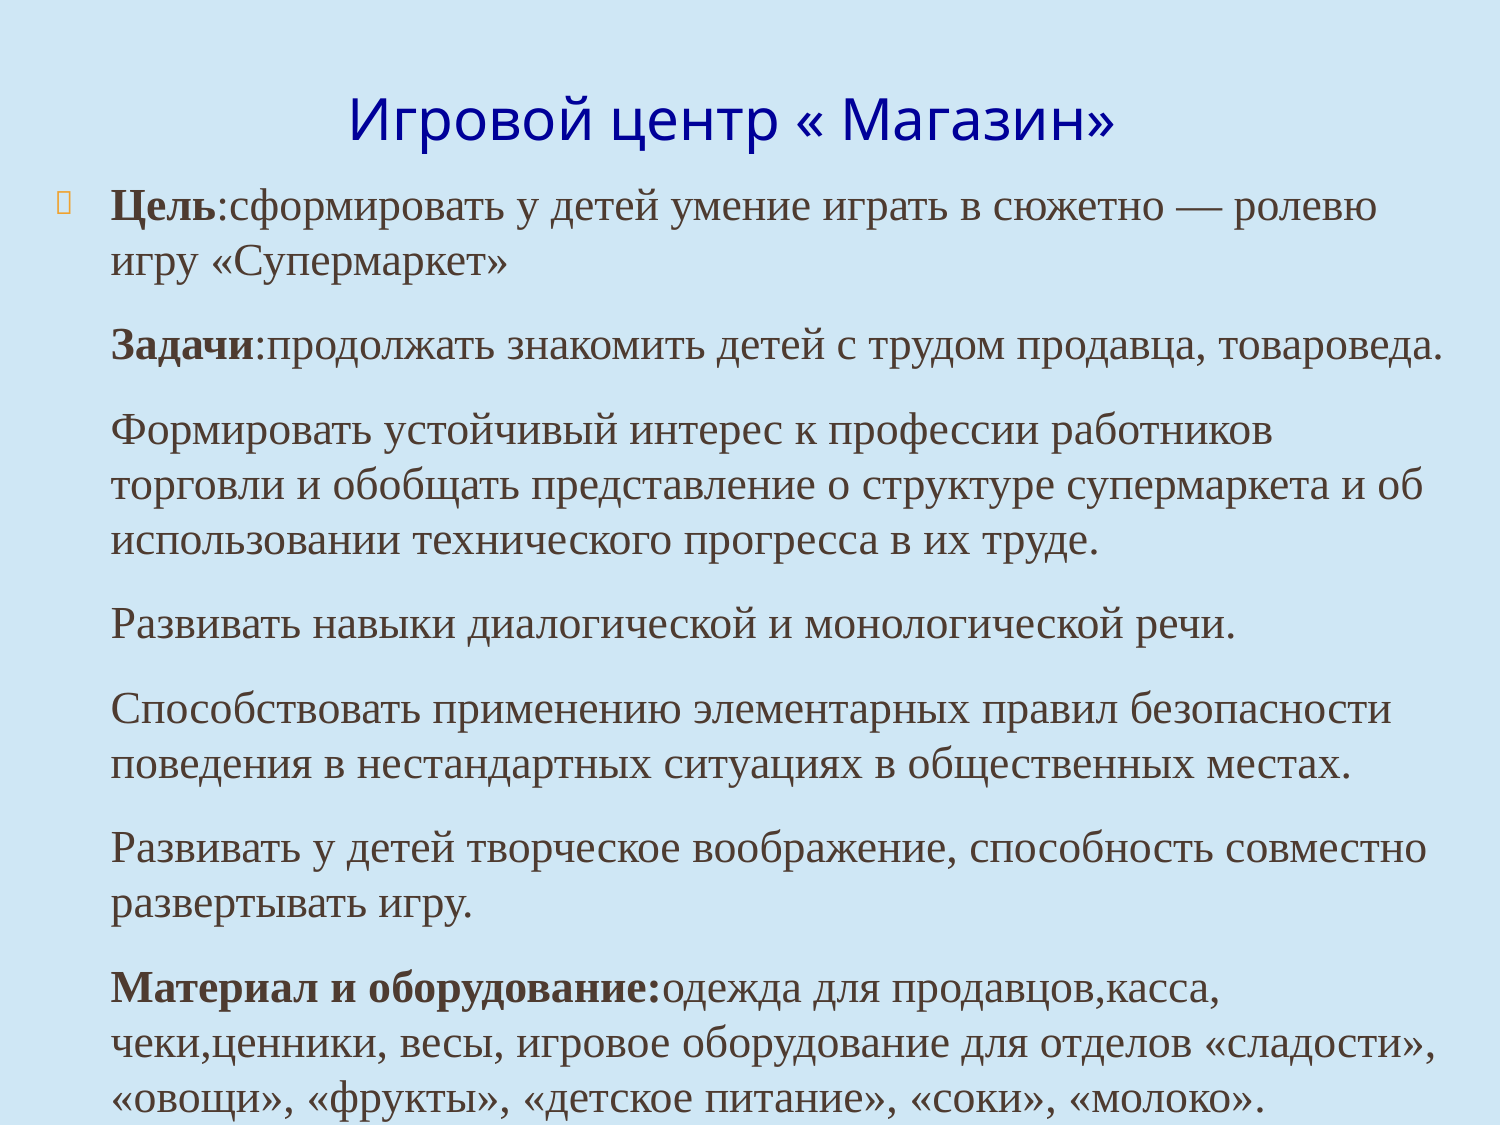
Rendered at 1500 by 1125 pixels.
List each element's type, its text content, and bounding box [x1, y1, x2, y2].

list Цель:сформировать у детей умение играть в сюжетно — ролевю игру «Супермаркет» Задачи:продолжать знакомить детей с трудом продавца, товароведа. Формировать устойчивый интерес к профессии работников торговли и обобщать представление о структуре супермаркета и об использовании технического прогресса в их труде. Развивать навыки диалогической и монологической речи. Способствовать применению элементарных правил безопасности поведения в нестандартных ситуациях в общественных местах. Развивать у детей творческое воображение, способность совместно развертывать игру. Материал и оборудование:одежда для продавцов,касса, чеки,ценники, весы, игровое оборудование для отделов «сладости», «овощи», «фрукты», «детское питание», «соки», «молоко». [39, 167, 1465, 910]
title Игровой центр « Магазин» [50, 75, 1475, 213]
